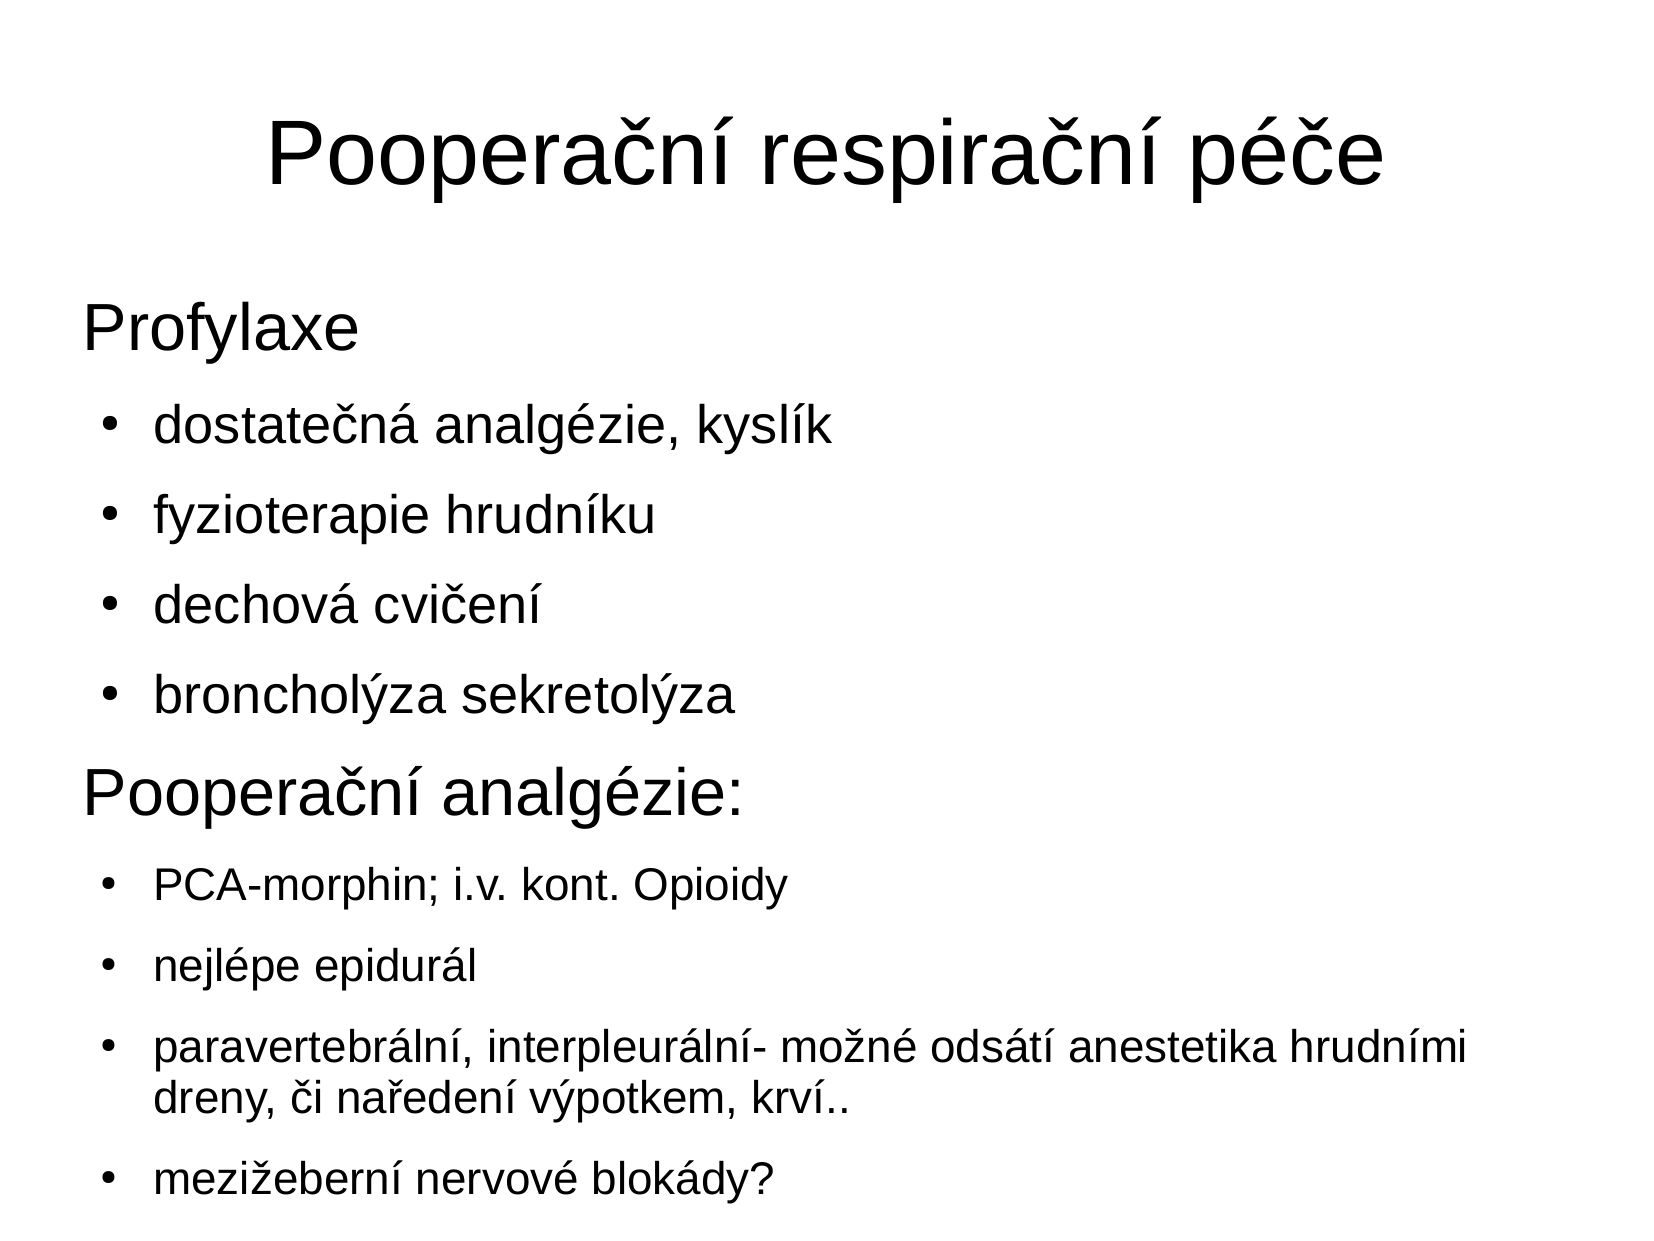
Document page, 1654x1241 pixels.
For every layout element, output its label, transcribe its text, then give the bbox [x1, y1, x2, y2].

list Profylaxe dostatečná analgézie, kyslík fyzioterapie hrudníku dechová cvičení broncholýza sekretolýza Pooperační analgézie: PCA-morphin; i.v. kont. Opioidy nejlépe epidurál paravertebrální, interpleurální- možné odsátí anestetika hrudními dreny, či naředení výpotkem, krví.. mezižeberní nervové blokády? [82, 290, 1571, 1202]
title Pooperační respirační péče [82, 56, 1571, 250]
